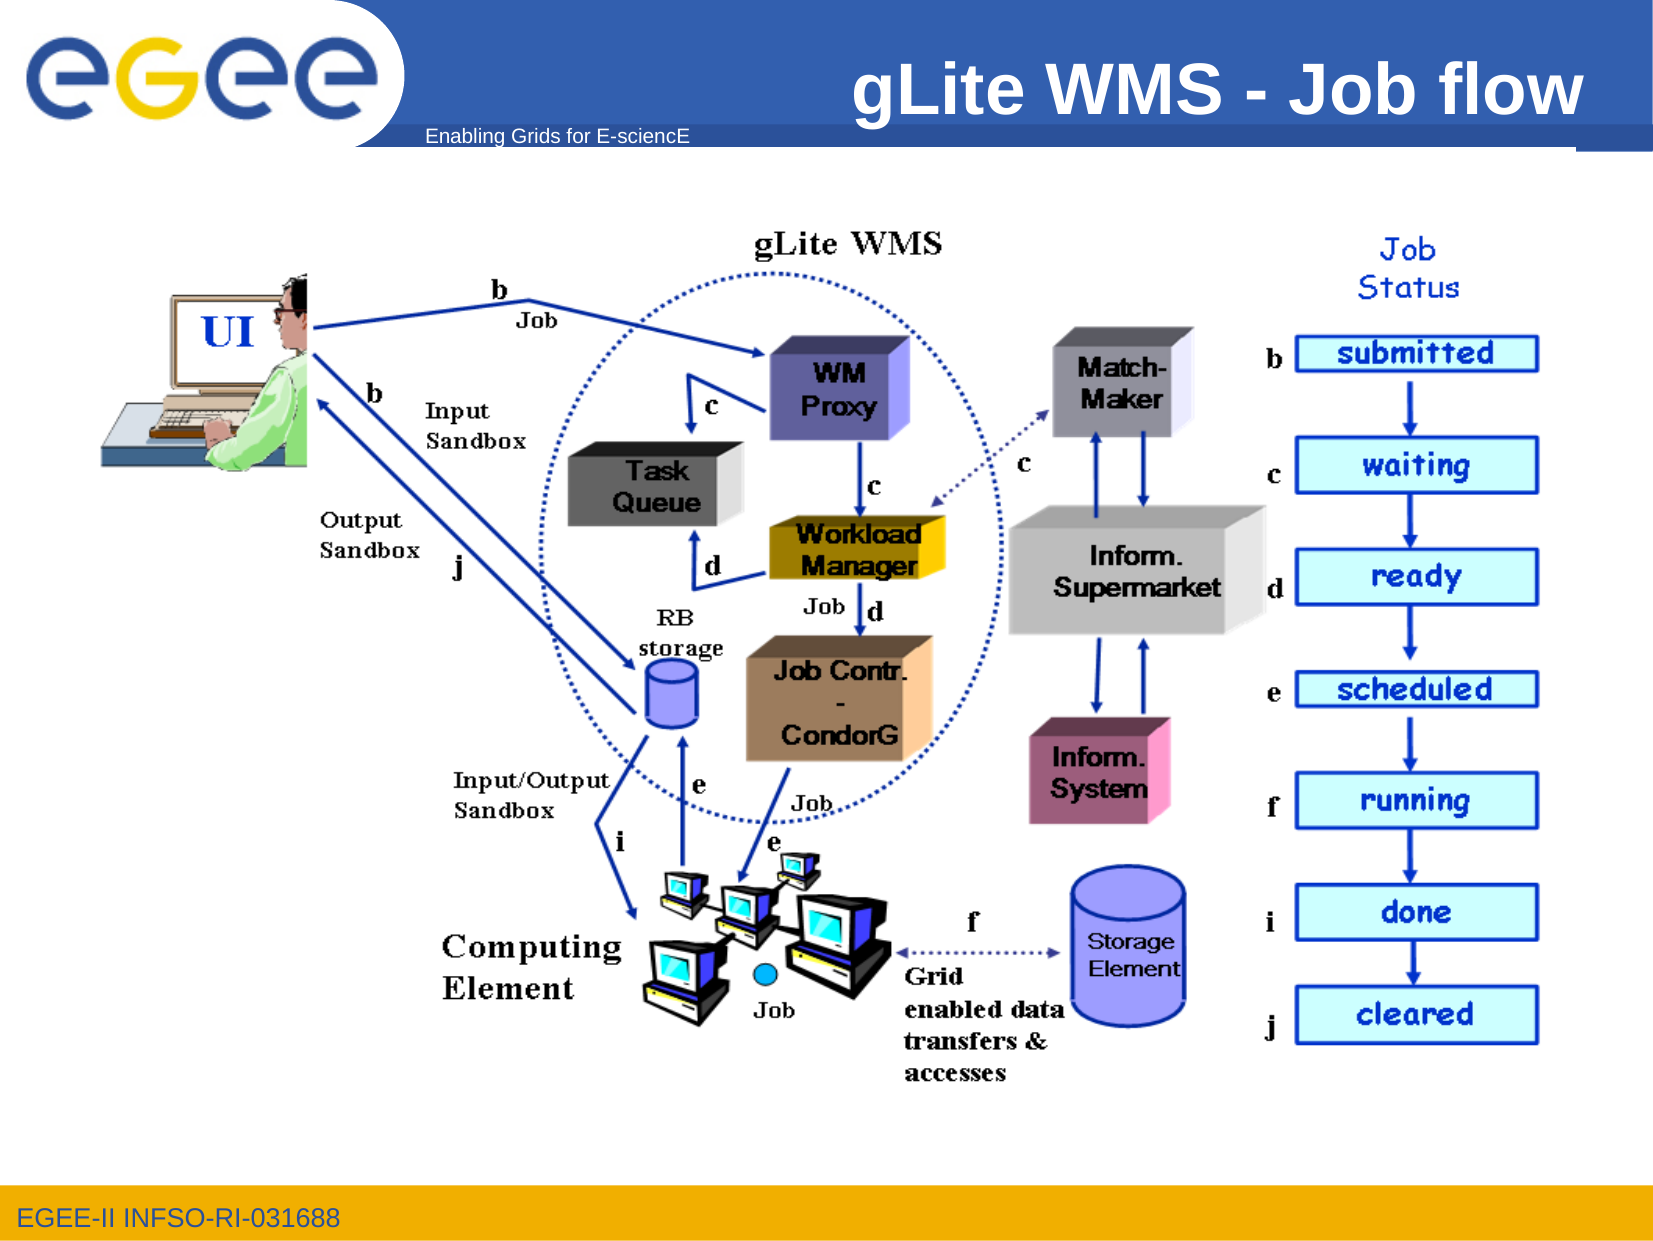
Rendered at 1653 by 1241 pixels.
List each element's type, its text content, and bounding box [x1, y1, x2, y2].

picture [76, 147, 1576, 1182]
title gLite WMS - Job flow [626, 39, 1602, 141]
picture [20, 33, 385, 123]
